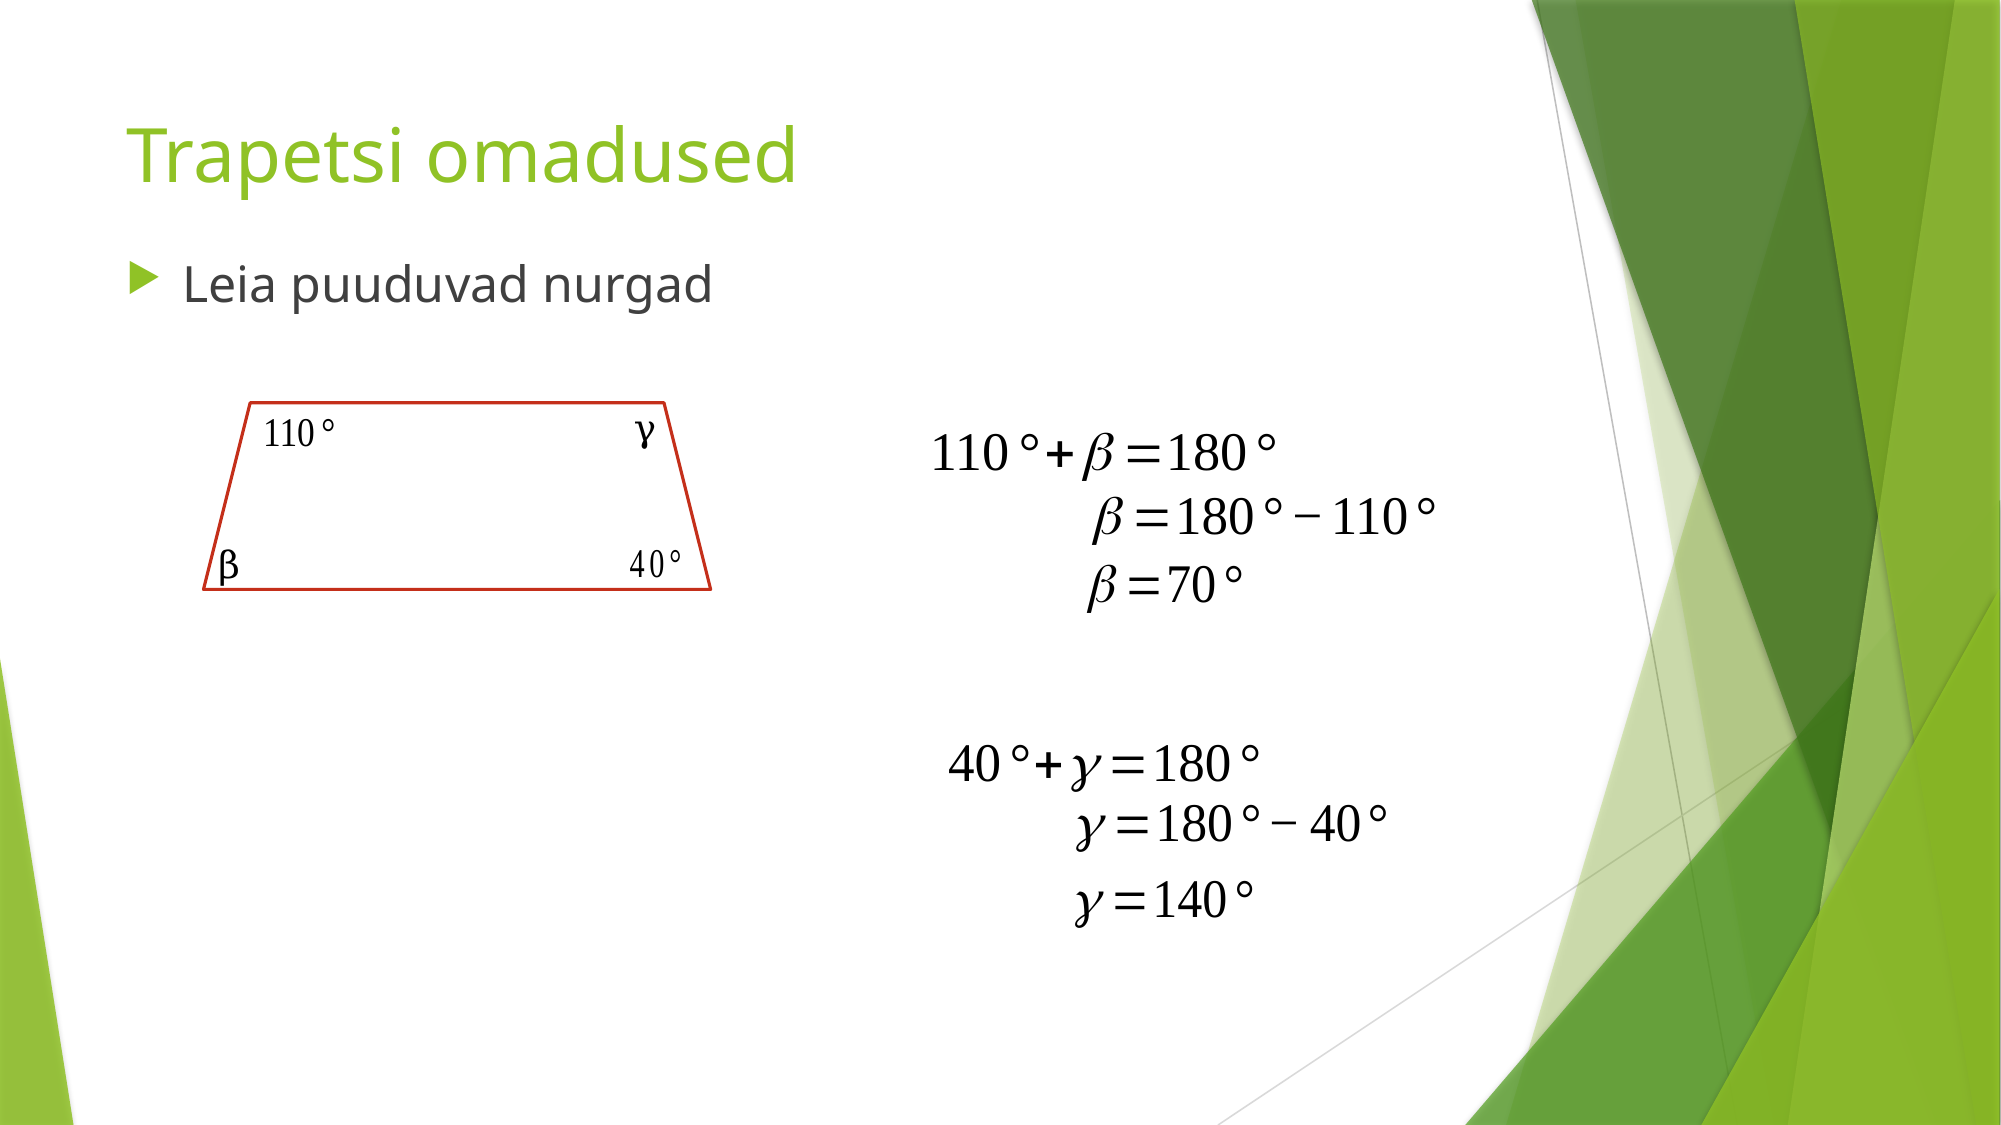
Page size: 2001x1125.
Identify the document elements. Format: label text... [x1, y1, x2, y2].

text_box [217, 402, 711, 590]
text_box β [202, 533, 256, 594]
chart [933, 732, 1403, 855]
chart [917, 421, 1452, 549]
chart [255, 410, 344, 456]
text_box γ [617, 396, 673, 456]
list Leia puuduvad nurgad [111, 245, 1522, 882]
chart [1060, 868, 1268, 931]
chart [621, 540, 689, 586]
title Trapetsi omadused [111, 100, 1522, 245]
chart [1072, 553, 1257, 617]
